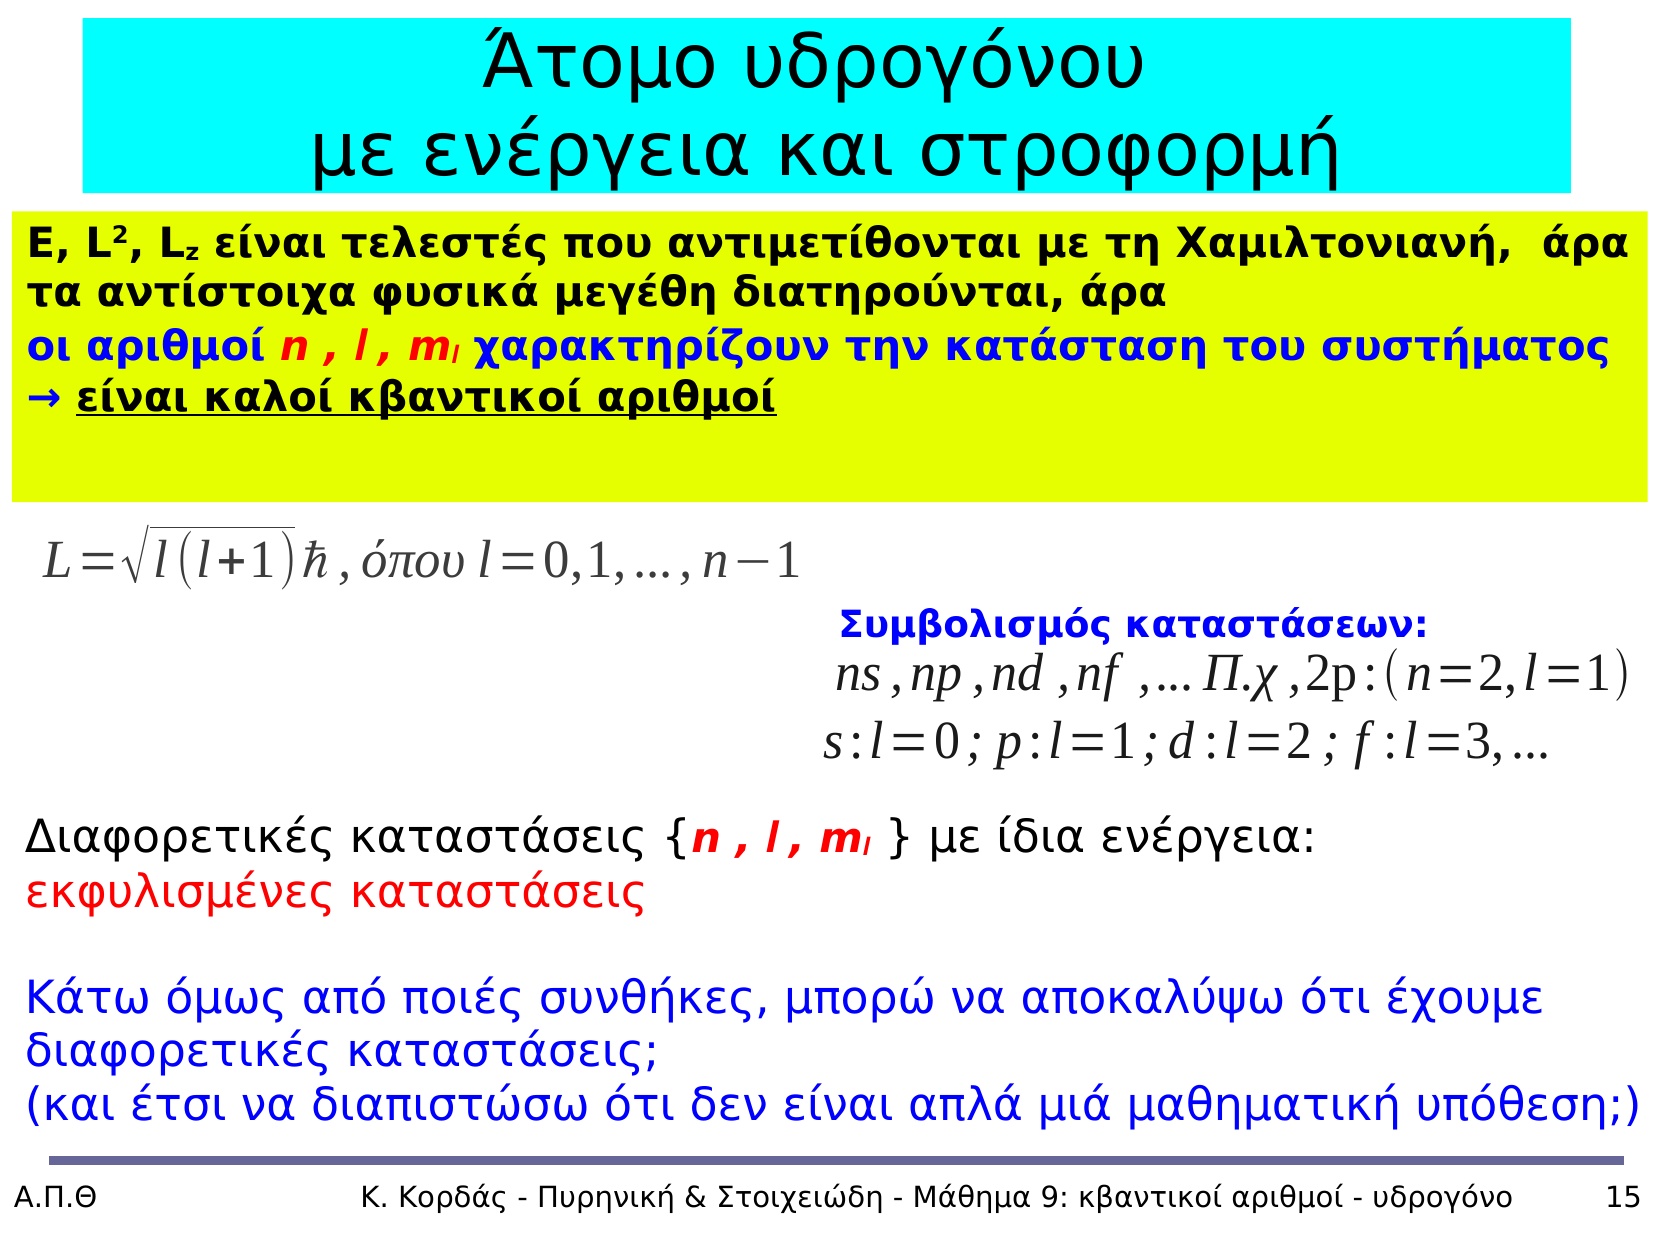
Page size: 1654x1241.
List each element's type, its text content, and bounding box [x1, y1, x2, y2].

text_box Διαφορετικές καταστάσεις {n , l , ml } με ίδια ενέργεια: εκφυλισμένες καταστάσεις Κάτω όμως από ποιές συνθήκες, μπορώ να αποκαλύψω ότι έχουμε διαφορετικές καταστάσεις; (και έτσι να διαπιστώσω ότι δεν είναι απλά μιά μαθηματική υπόθεση;) [10, 800, 1654, 1150]
text_box Ε, L2, Lz είναι τελεστές που αντιμετίθονται με τη Χαμιλτονιανή, άρα τα αντίστοιχα φυσικά μεγέθη διατηρούνται, άρα οι αριθμοί n , l , ml χαρακτηρίζουν την κατάσταση του συστήματος → είναι καλοί κβαντικοί αριθμοί [11, 211, 1648, 503]
chart [27, 523, 814, 595]
text_box Συμβολισμός καταστάσεων: [823, 595, 1475, 655]
chart [819, 640, 1643, 706]
chart [807, 707, 1563, 774]
title Άτομο υδρογόνου με ενέργεια και στροφορμή [82, 18, 1571, 194]
